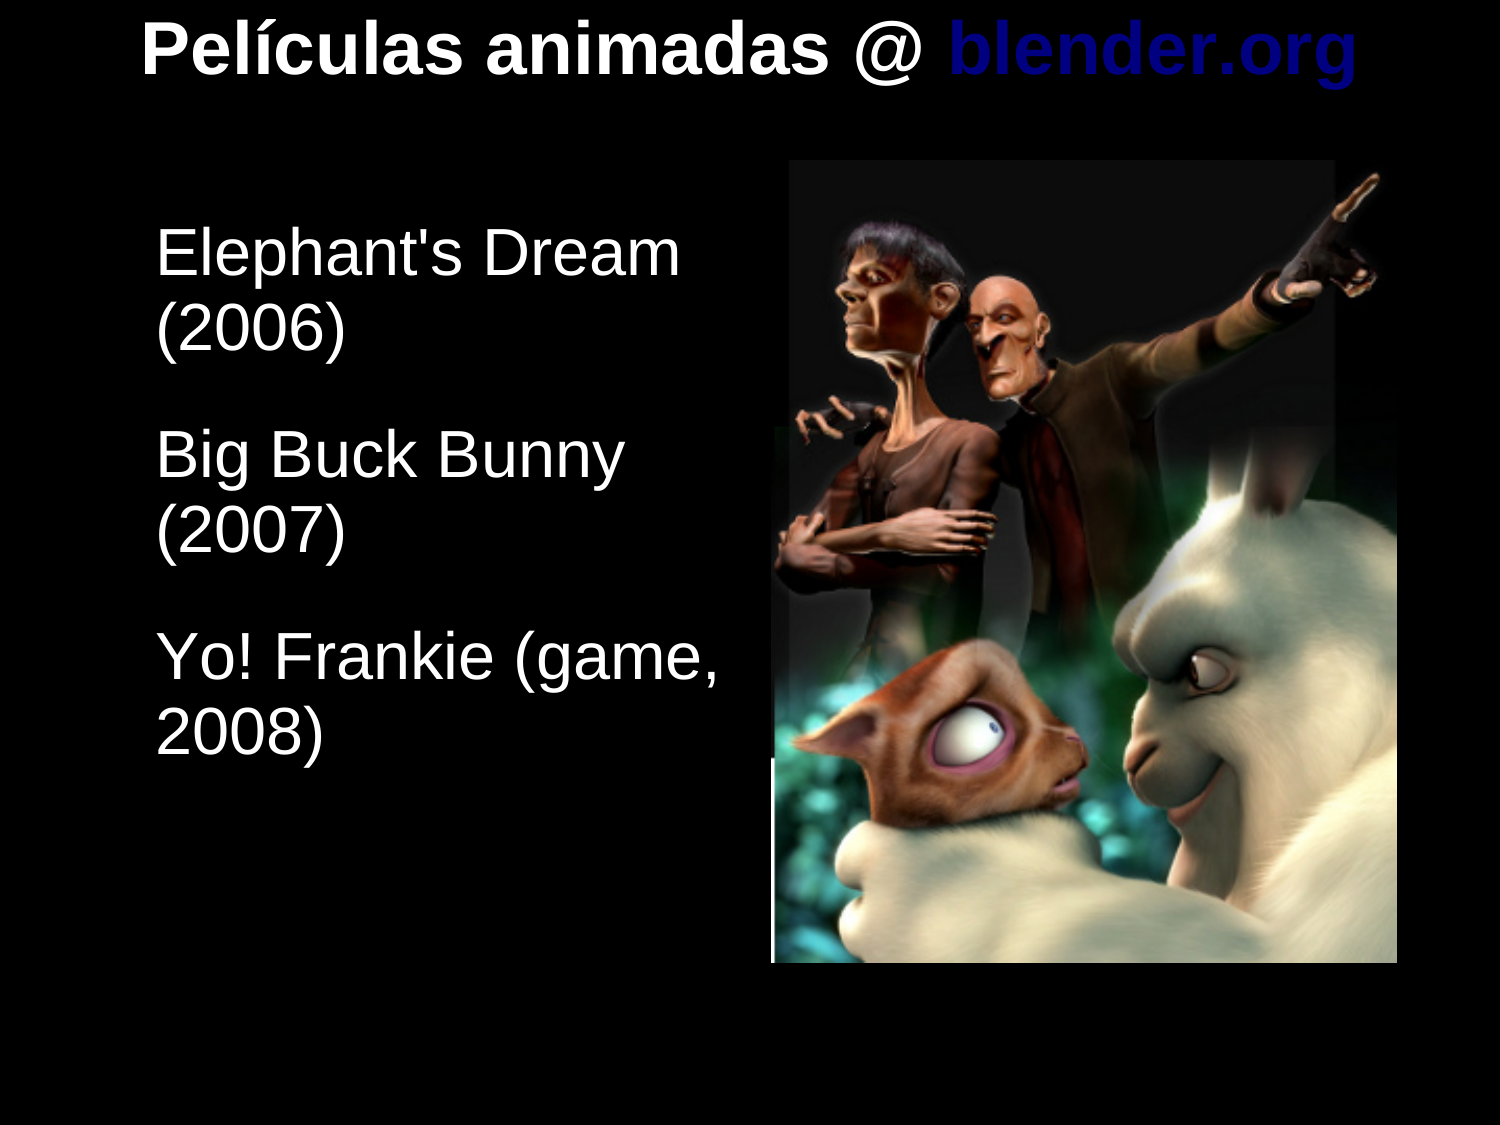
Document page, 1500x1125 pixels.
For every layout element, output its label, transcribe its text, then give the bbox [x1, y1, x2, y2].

list Elephant's Dream (2006) Big Buck Bunny (2007) Yo! Frankie (game, 2008) [99, 214, 771, 958]
picture [771, 160, 1397, 963]
title Películas animadas @ blender.org [75, 0, 1425, 101]
